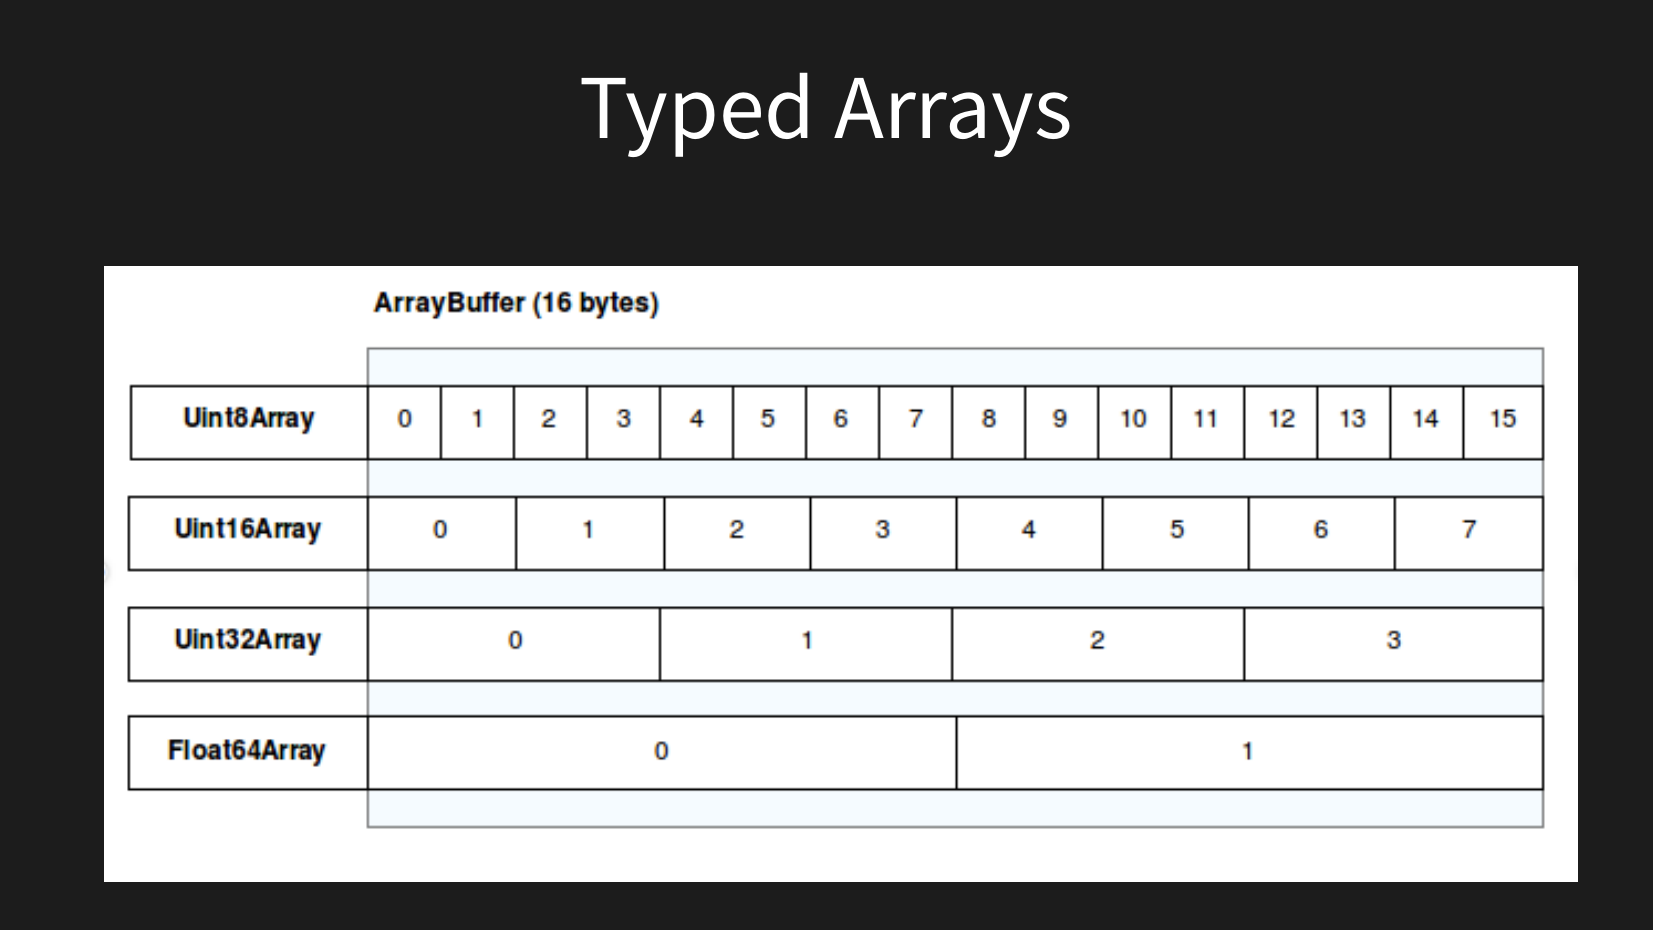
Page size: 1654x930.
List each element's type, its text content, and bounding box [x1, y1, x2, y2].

picture [104, 266, 1578, 882]
title Typed Arrays [0, 0, 1653, 222]
